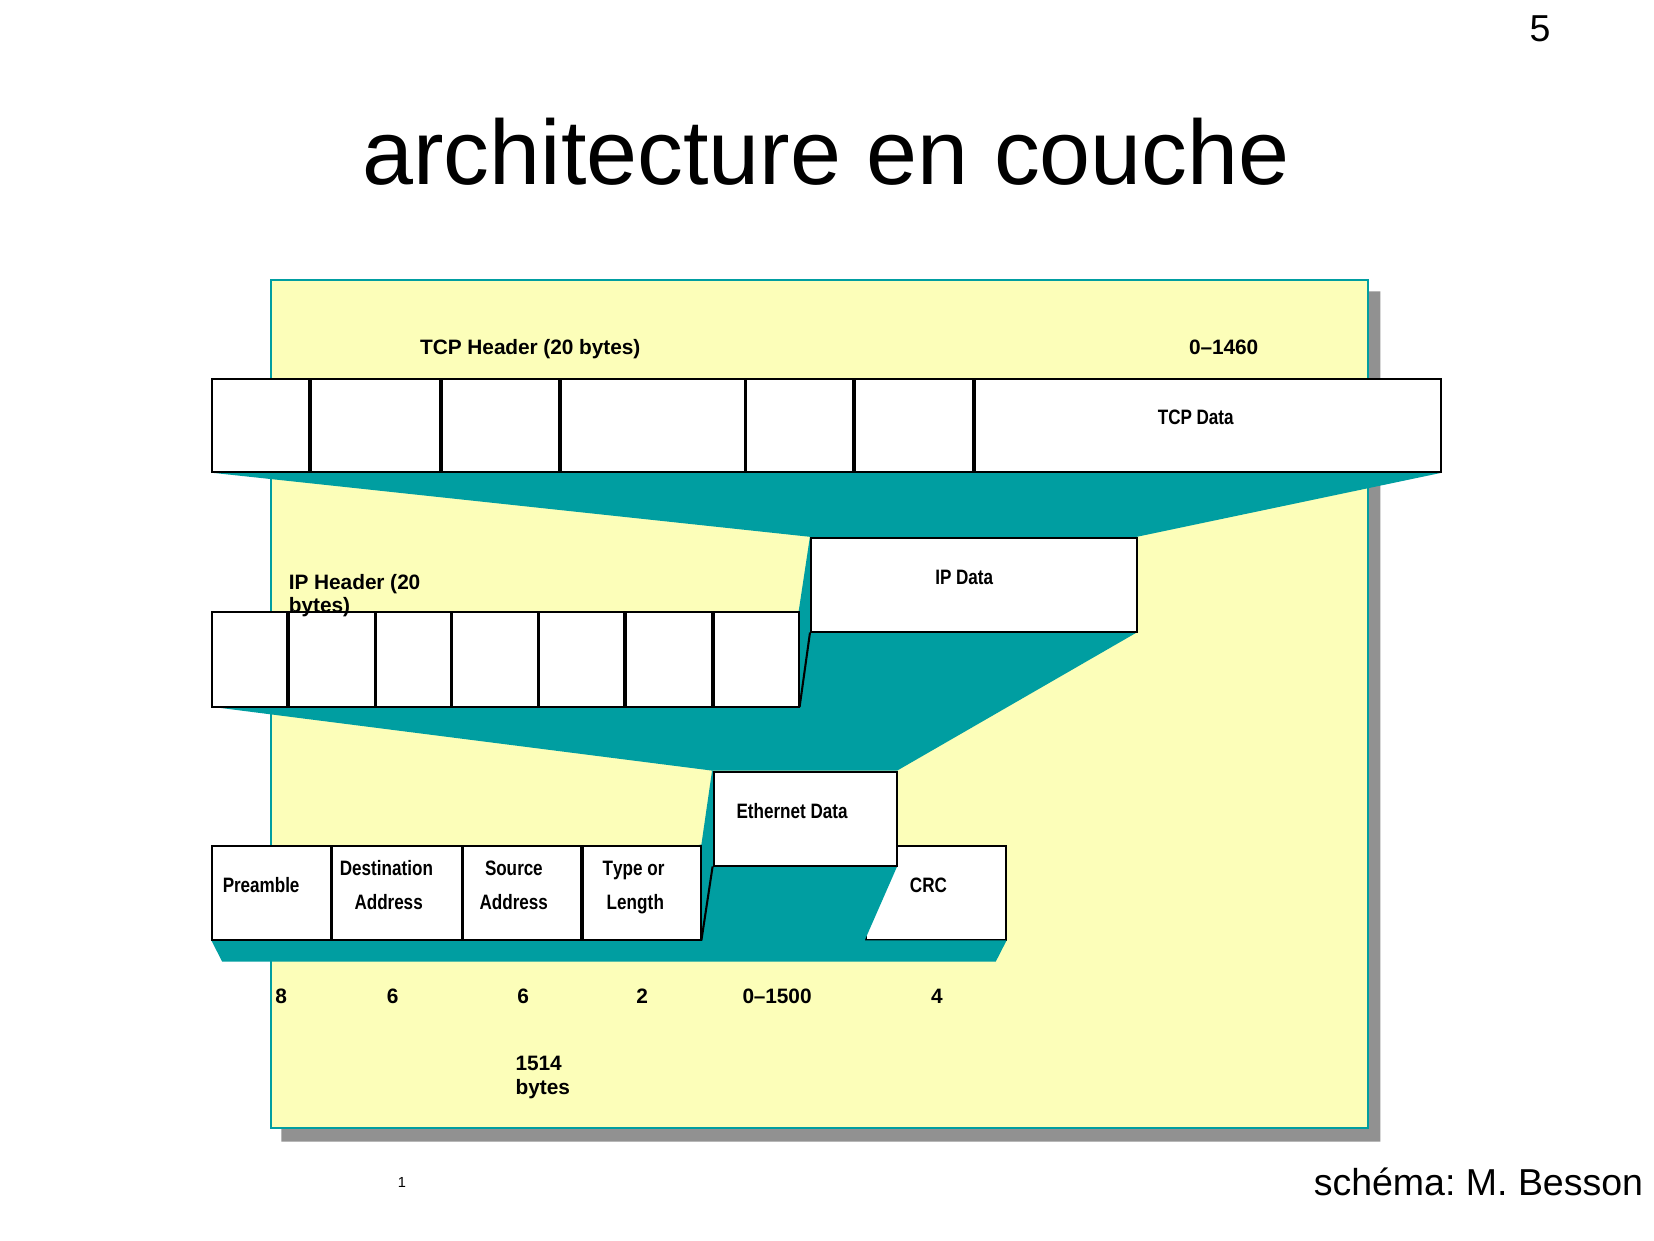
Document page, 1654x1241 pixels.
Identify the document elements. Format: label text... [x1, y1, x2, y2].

text_box schéma: M. Besson [1299, 1153, 1654, 1211]
text_box Address [339, 882, 453, 923]
text_box 6 [502, 977, 545, 1018]
text_box TCP Data [1142, 397, 1266, 438]
text_box 1514 bytes [500, 1044, 637, 1107]
text_box [211, 280, 1443, 1142]
text_box Length [591, 882, 692, 923]
text_box TCP Header (20 bytes) [405, 328, 656, 369]
text_box Address [464, 882, 578, 923]
text_box 1 [382, 1166, 422, 1200]
text_box 0–1500 [727, 977, 827, 1018]
text_box Type or [587, 848, 693, 889]
text_box Preamble [207, 865, 332, 907]
text_box Source [469, 848, 571, 882]
text_box 0–1460 [1174, 328, 1274, 369]
text_box 8 [260, 977, 303, 1018]
text_box Ethernet Data [721, 791, 887, 832]
text_box 6 [371, 977, 414, 1018]
text_box CRC [894, 865, 971, 907]
text_box IP Header (20 bytes) [273, 562, 503, 625]
text_box Destination [324, 848, 463, 889]
title architecture en couche [82, 49, 1571, 257]
text_box 4 [916, 977, 959, 1018]
text_box IP Data [920, 557, 1021, 598]
text_box 2 [621, 977, 664, 1018]
